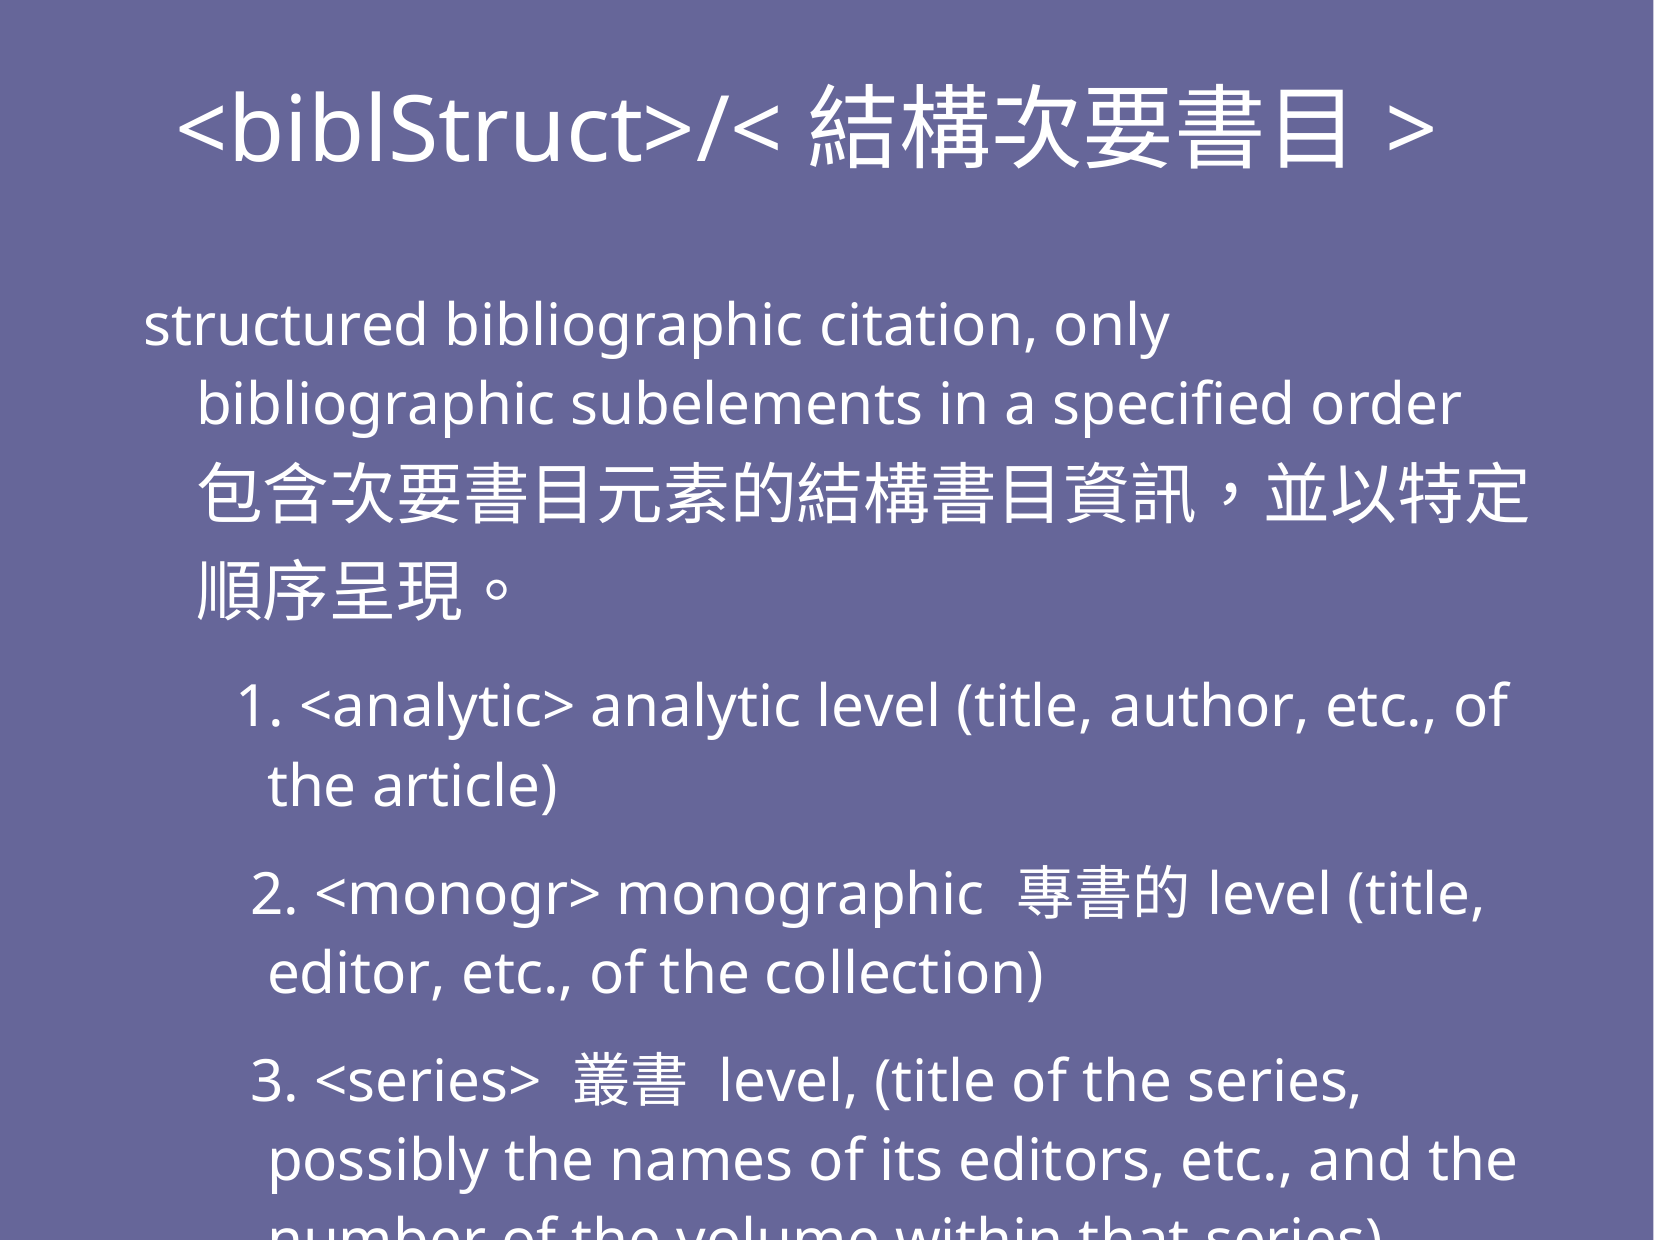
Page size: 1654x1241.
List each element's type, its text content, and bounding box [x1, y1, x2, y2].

list structured bibliographic citation, only bibliographic subelements in a specified order包含次要書目元素的結構書目資訊，並以特定順序呈現。 1. <analytic> analytic level (title, author, etc., of the article) 2. <monogr> monographic 專書的level (title, editor, etc., of the collection) 3. <series> 叢書 level, (title of the series, possibly the names of its editors, etc., and the number of the volume within that series) [125, 283, 1538, 1163]
title <biblStruct>/<結構次要書目> [112, 17, 1525, 226]
